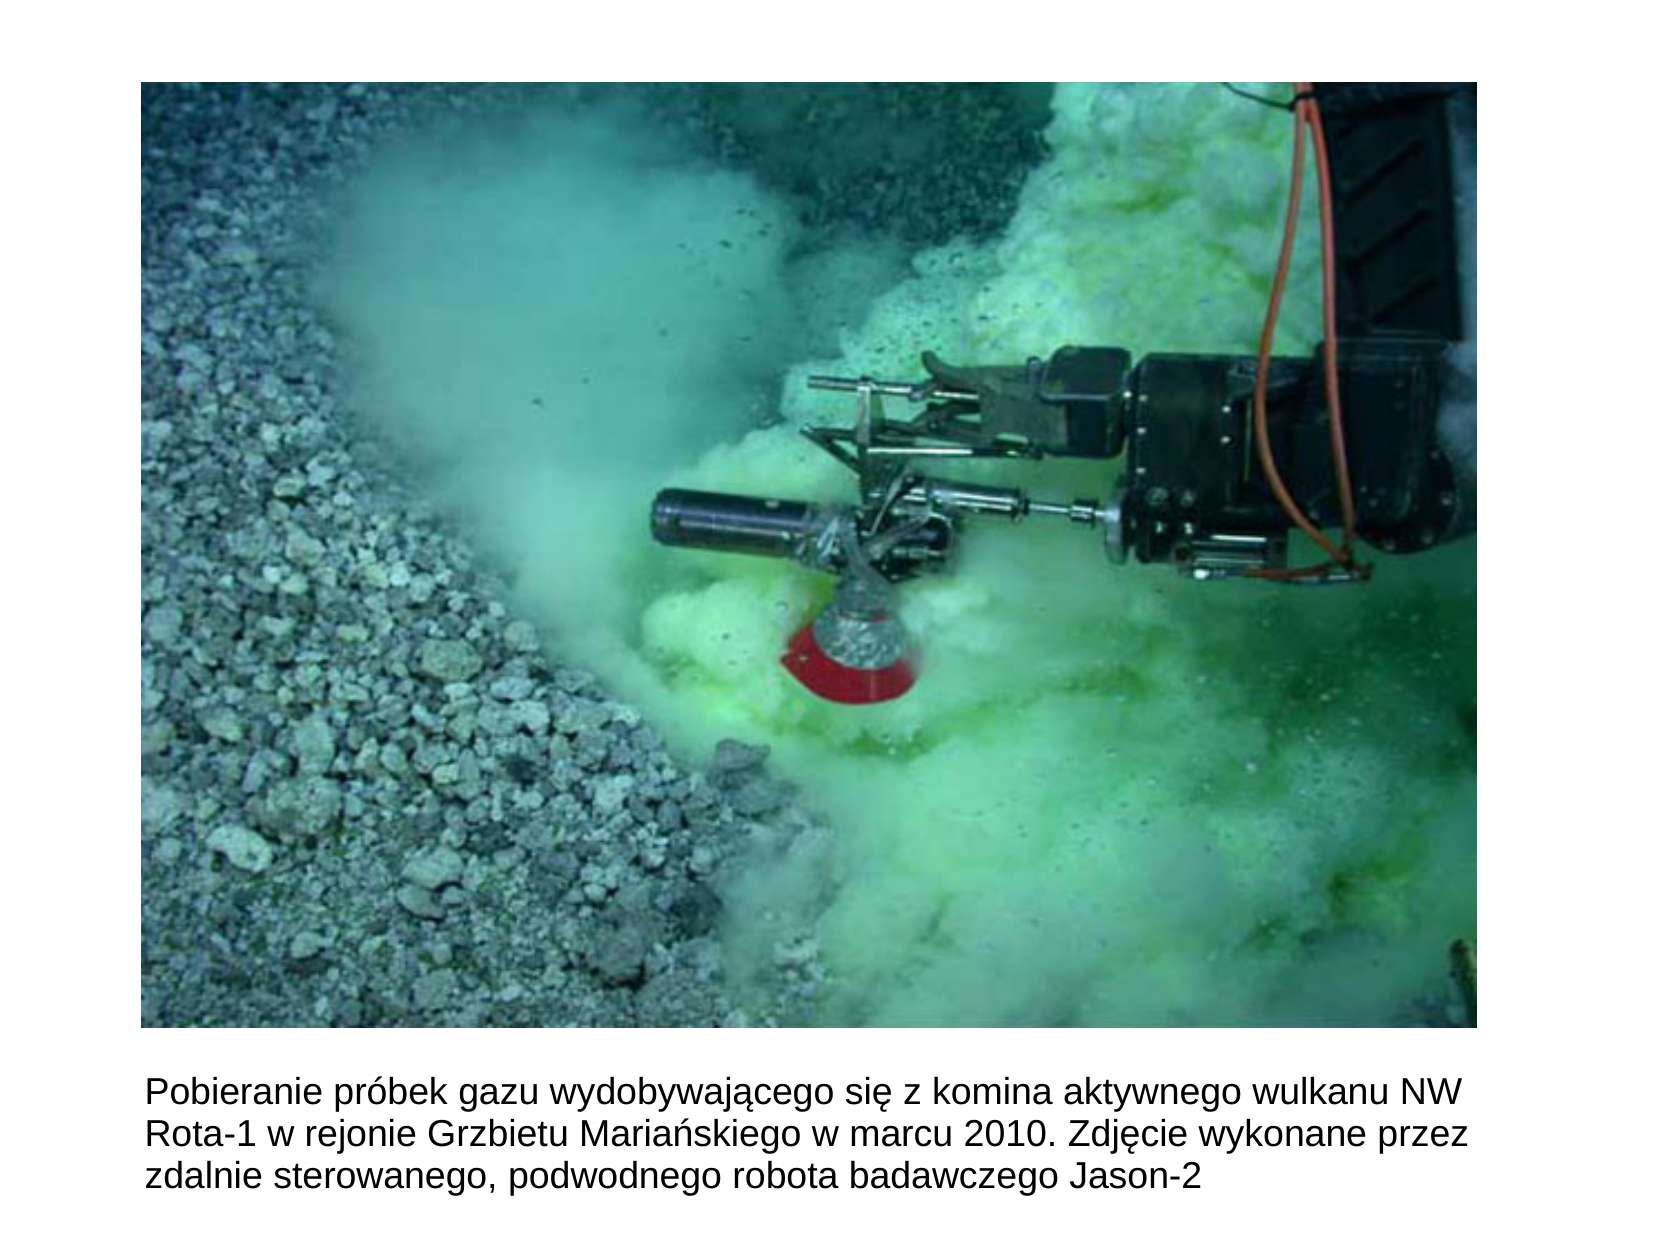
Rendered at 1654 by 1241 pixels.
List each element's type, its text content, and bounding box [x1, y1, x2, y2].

picture [141, 82, 1477, 1028]
text_box Pobieranie próbek gazu wydobywającego się z komina aktywnego wulkanu NW Rota-1 w rejonie Grzbietu Mariańskiego w marcu 2010. Zdjęcie wykonane przez zdalnie sterowanego, podwodnego robota badawczego Jason-2 [129, 1062, 1548, 1204]
